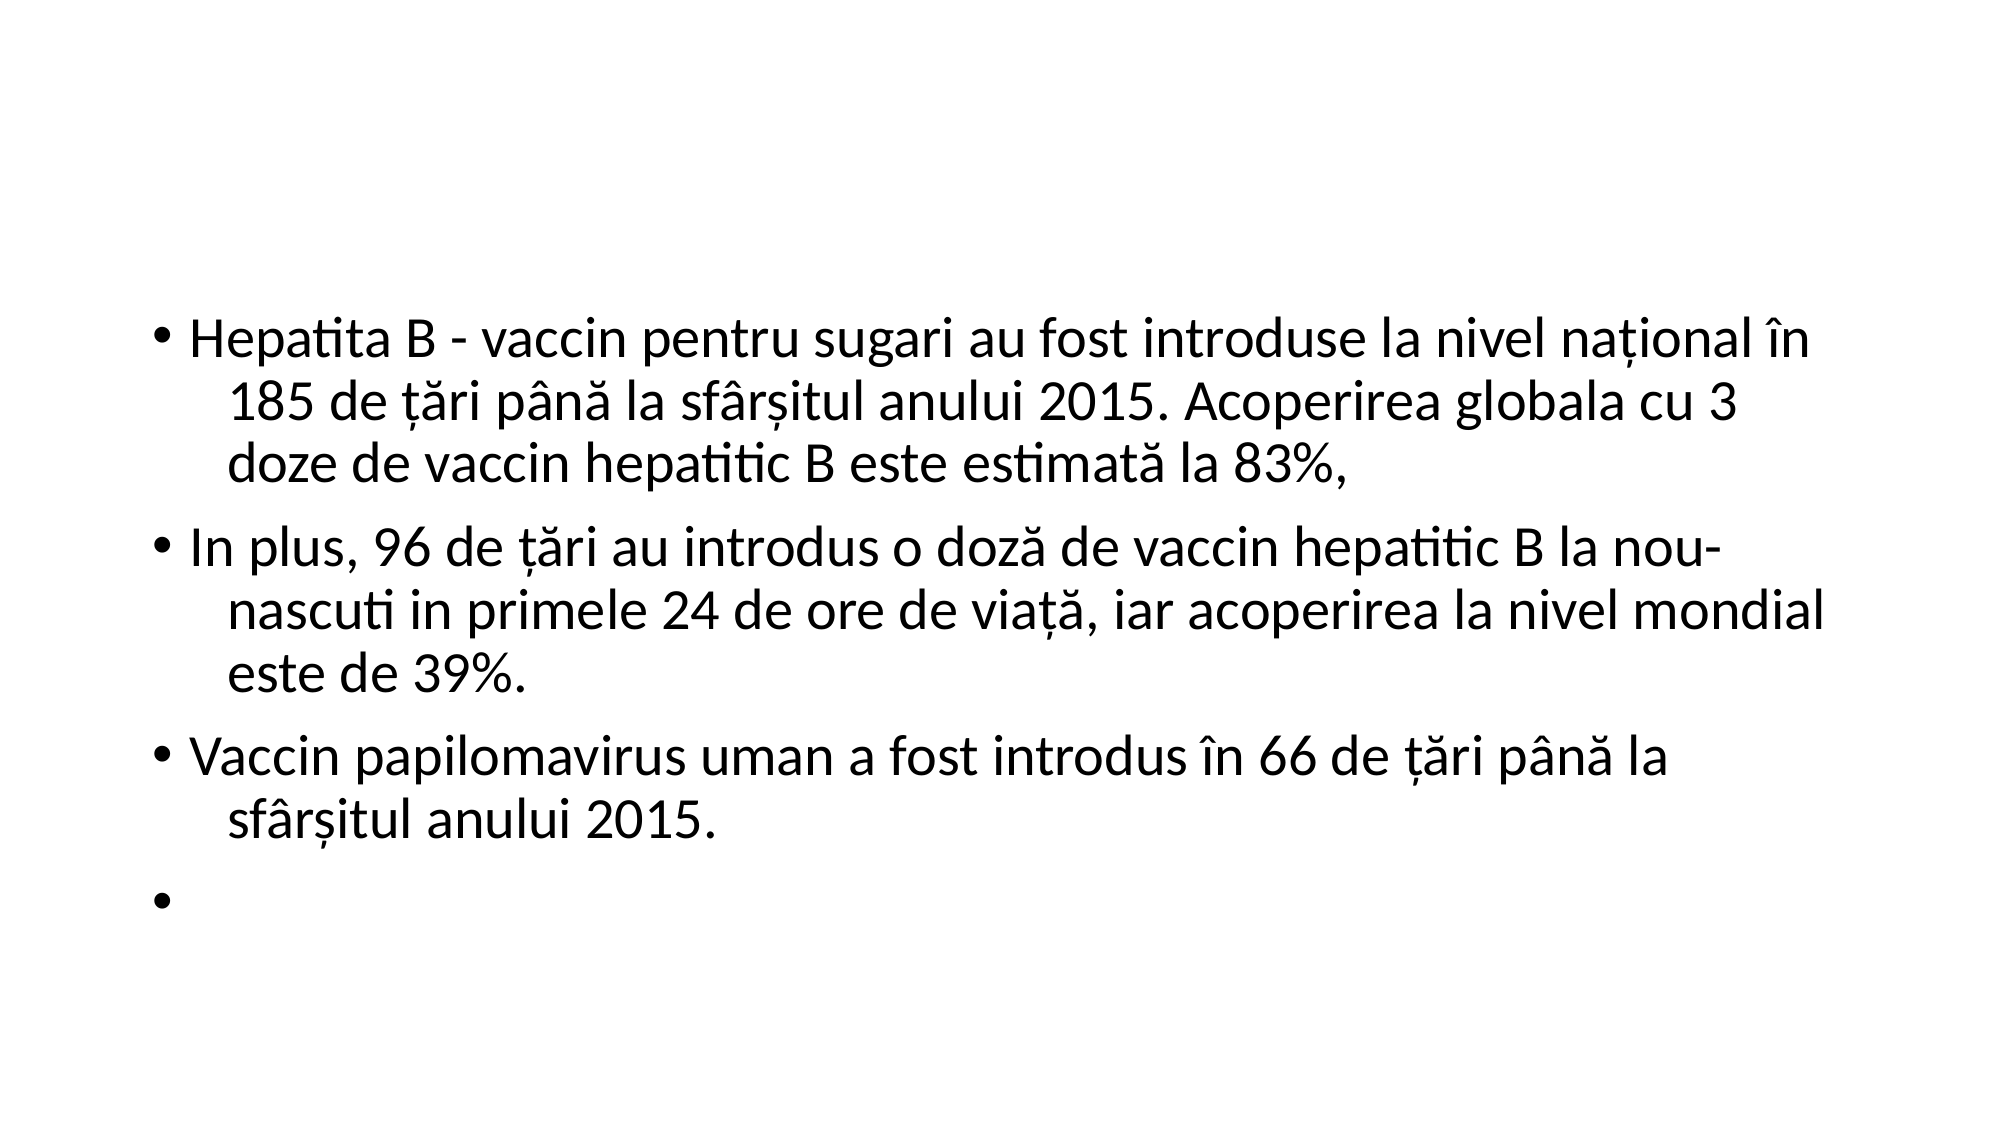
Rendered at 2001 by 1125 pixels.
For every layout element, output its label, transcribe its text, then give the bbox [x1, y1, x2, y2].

list Hepatita B - vaccin pentru sugari au fost introduse la nivel național în 185 de țări până la sfârșitul anului 2015. Acoperirea globala cu 3 doze de vaccin hepatitic B este estimată la 83%, In plus, 96 de țări au introdus o doză de vaccin hepatitic B la nou-nascuti in primele 24 de ore de viață, iar acoperirea la nivel mondial este de 39%. Vaccin papilomavirus uman a fost introdus în 66 de țări până la sfârșitul anului 2015. [137, 299, 1863, 1014]
